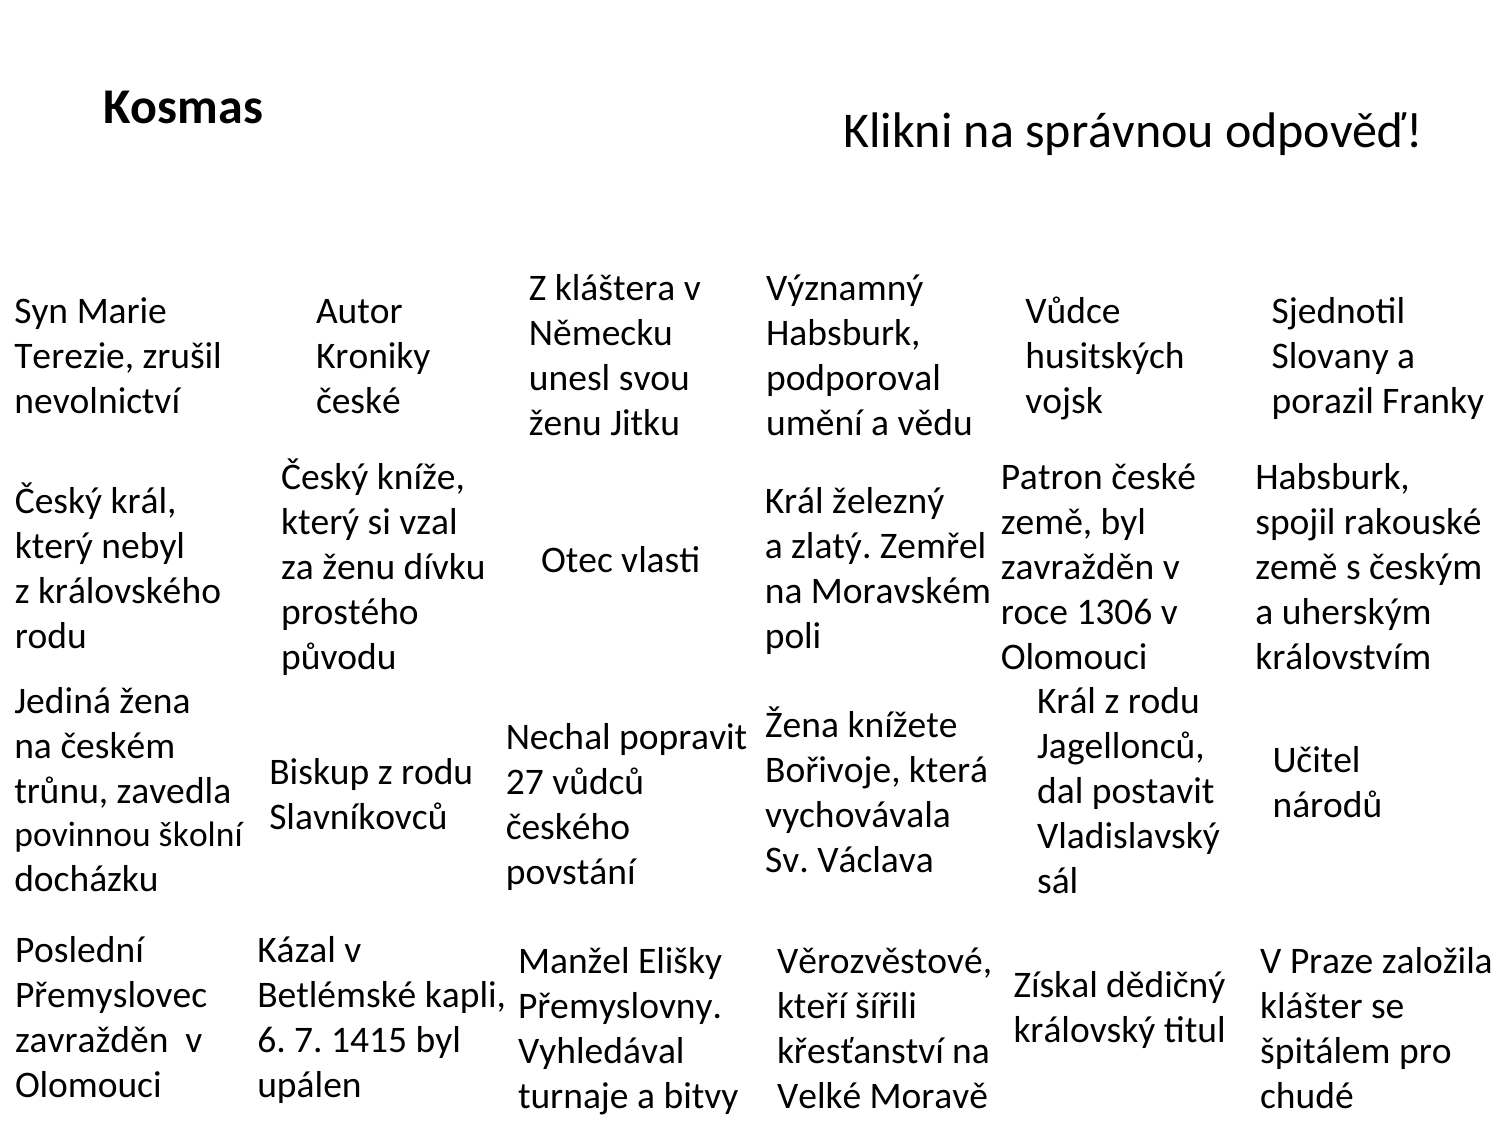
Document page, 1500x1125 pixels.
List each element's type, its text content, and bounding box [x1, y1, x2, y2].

text_box Český kníže, který si vzal za ženu dívku prostého původu [266, 444, 501, 685]
table_cell [250, 901, 500, 916]
table_cell [500, 1113, 750, 1125]
table_cell [250, 453, 266, 677]
text_box Habsburk, spojil rakouské země s českým a uherským královstvím [1240, 444, 1498, 685]
table_cell [1212, 453, 1240, 677]
text_box Poslední Přemyslovec zavražděn v Olomouci [0, 916, 232, 1125]
text_box Jediná žena na českém trůnu, zavedla povinnou školní docházku [0, 668, 259, 907]
table_cell [0, 907, 250, 1125]
table_cell [500, 677, 750, 704]
text_box Český král, který nebyl z královského rodu [0, 467, 237, 664]
text_box Získal dědičný královský titul [998, 952, 1237, 1058]
table_cell [250, 1113, 500, 1125]
table_header [500, 229, 750, 453]
table_header [250, 229, 500, 453]
table_cell [1250, 901, 1500, 928]
table_header [1250, 229, 1500, 453]
text_box Významný Habsburk, podporoval umění a vědu [751, 255, 988, 451]
text_box Věrozvěstové, kteří šířili křesťanství na Velké Moravě [762, 928, 1008, 1124]
table_cell [1000, 901, 1250, 952]
text_box Z kláštera v Německu unesl svou ženu Jitku [514, 255, 725, 451]
table_cell [259, 677, 500, 901]
table_cell [750, 677, 1000, 692]
table_cell [750, 664, 985, 677]
text_box Král z rodu Jagellonců, dal postavit Vladislavský sál [1022, 668, 1235, 910]
table_cell [750, 453, 985, 467]
table_cell [1250, 677, 1500, 901]
text_box Manžel Elišky Přemyslovny. Vyhledával turnaje a bitvy [503, 928, 754, 1124]
text_box V Praze založila klášter se špitálem pro chudé [1237, 928, 1500, 1124]
table_cell [0, 453, 250, 668]
table_cell [750, 901, 1000, 1125]
text_box Vůdce husitských vojsk [1010, 278, 1200, 430]
table_header [0, 229, 250, 453]
table_cell [500, 901, 750, 928]
table_cell [1000, 685, 1022, 901]
table_header [1000, 229, 1250, 453]
text_box Žena knížete Bořivoje, která vychovávala Sv. Václava [750, 692, 1004, 888]
text_box Kosmas [89, 66, 279, 142]
text_box Autor Kroniky české [301, 278, 446, 430]
table_cell [1235, 677, 1250, 901]
text_box Král železný a zlatý. Zemřel na Moravském poli [749, 467, 985, 664]
text_box Kázal v Betlémské kapli, 6. 7. 1415 byl upálen [242, 916, 522, 1113]
text_box Biskup z rodu Slavníkovců [254, 739, 489, 846]
text_box Syn Marie Terezie, zrušil nevolnictví [0, 278, 237, 430]
text_box Sjednotil Slovany a porazil Franky [1256, 278, 1500, 430]
text_box Otec vlasti [526, 527, 716, 588]
table_cell [501, 453, 750, 677]
table_header [750, 229, 1000, 453]
table_cell [750, 888, 1000, 901]
table_cell [1000, 1058, 1250, 1125]
text_box Patron české země, byl zavražděn v roce 1306 v Olomouci [985, 444, 1212, 685]
text_box Učitel národů [1257, 727, 1471, 834]
text_box Nechal popravit 27 vůdců českého povstání [491, 704, 763, 900]
text_box Klikni na správnou odpověď! [828, 90, 1438, 166]
